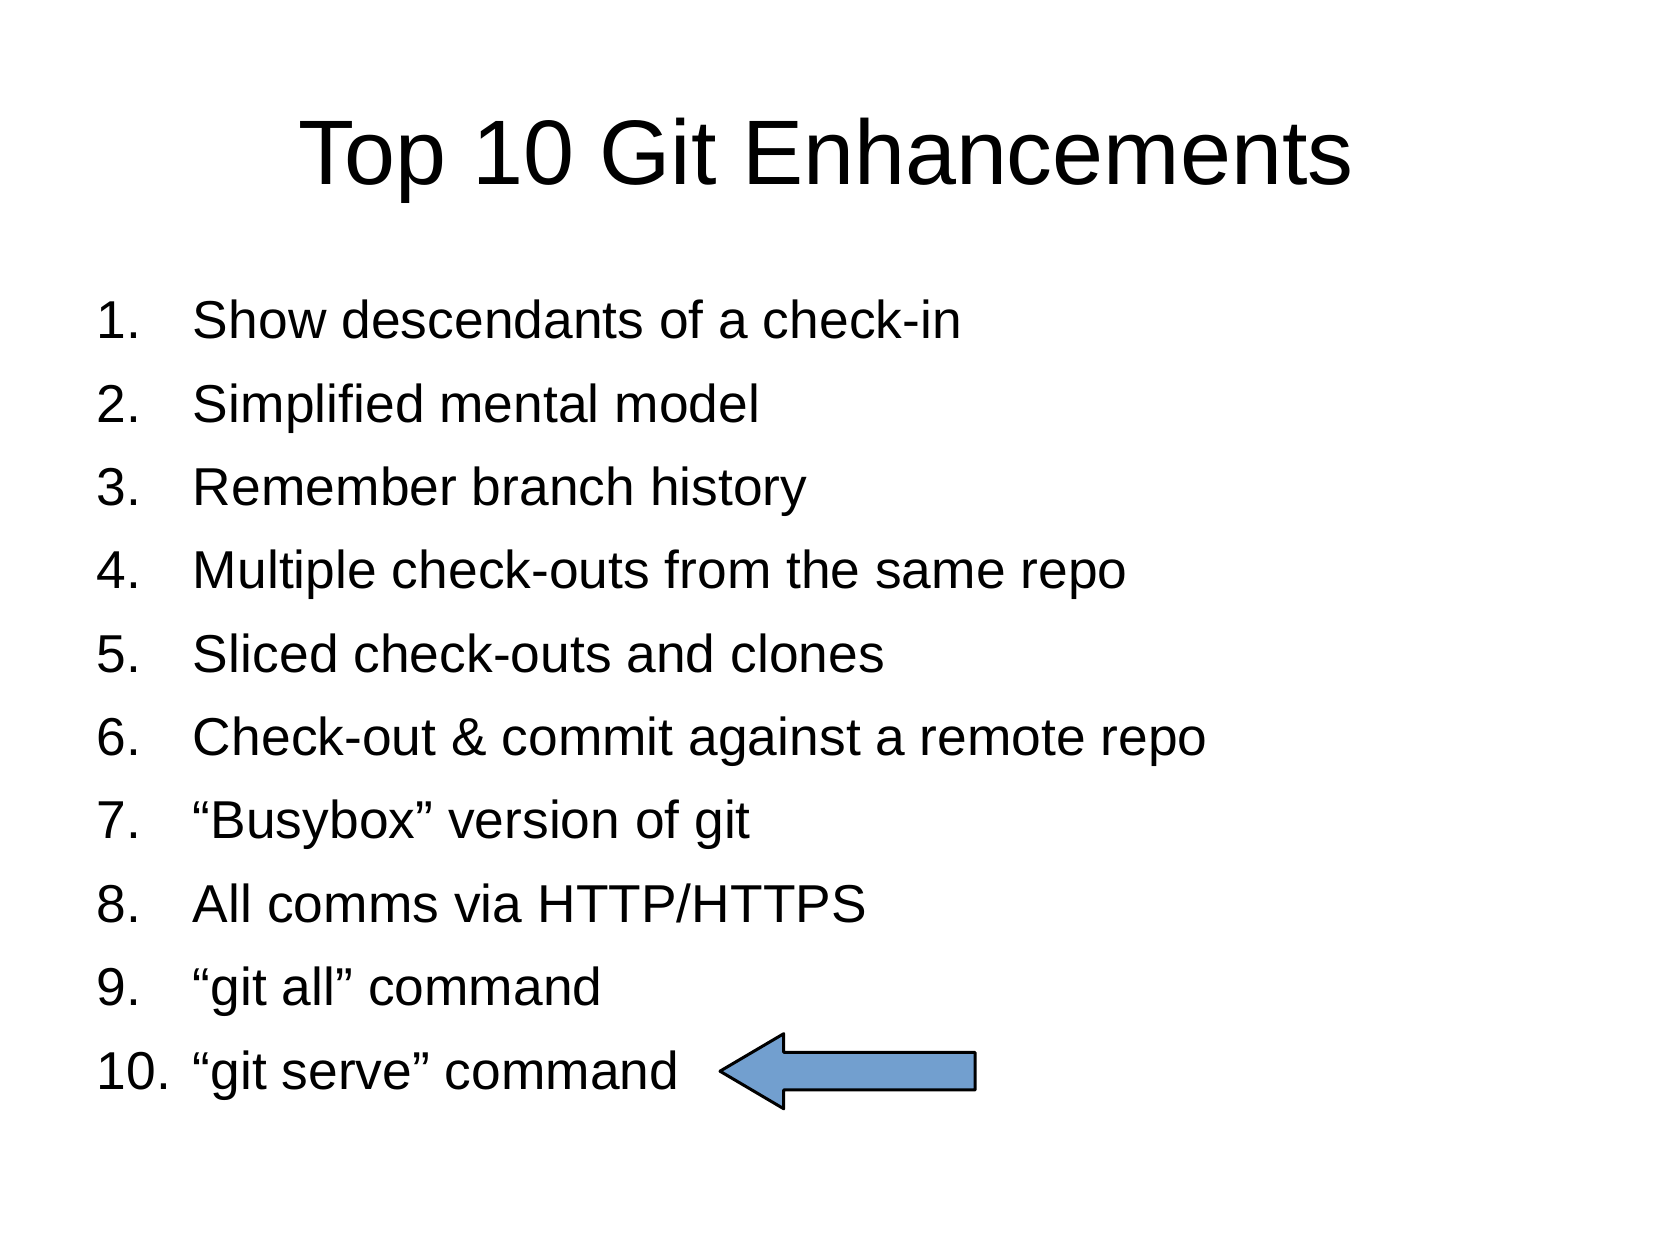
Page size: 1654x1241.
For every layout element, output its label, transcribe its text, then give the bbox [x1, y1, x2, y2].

list Show descendants of a check-in Simplified mental model Remember branch history Multiple check-outs from the same repo Sliced check-outs and clones Check-out & commit against a remote repo “Busybox” version of git All comms via HTTP/HTTPS “git all” command “git serve” command [82, 290, 1571, 1109]
text_box [720, 1033, 976, 1109]
title Top 10 Git Enhancements [82, 49, 1571, 257]
